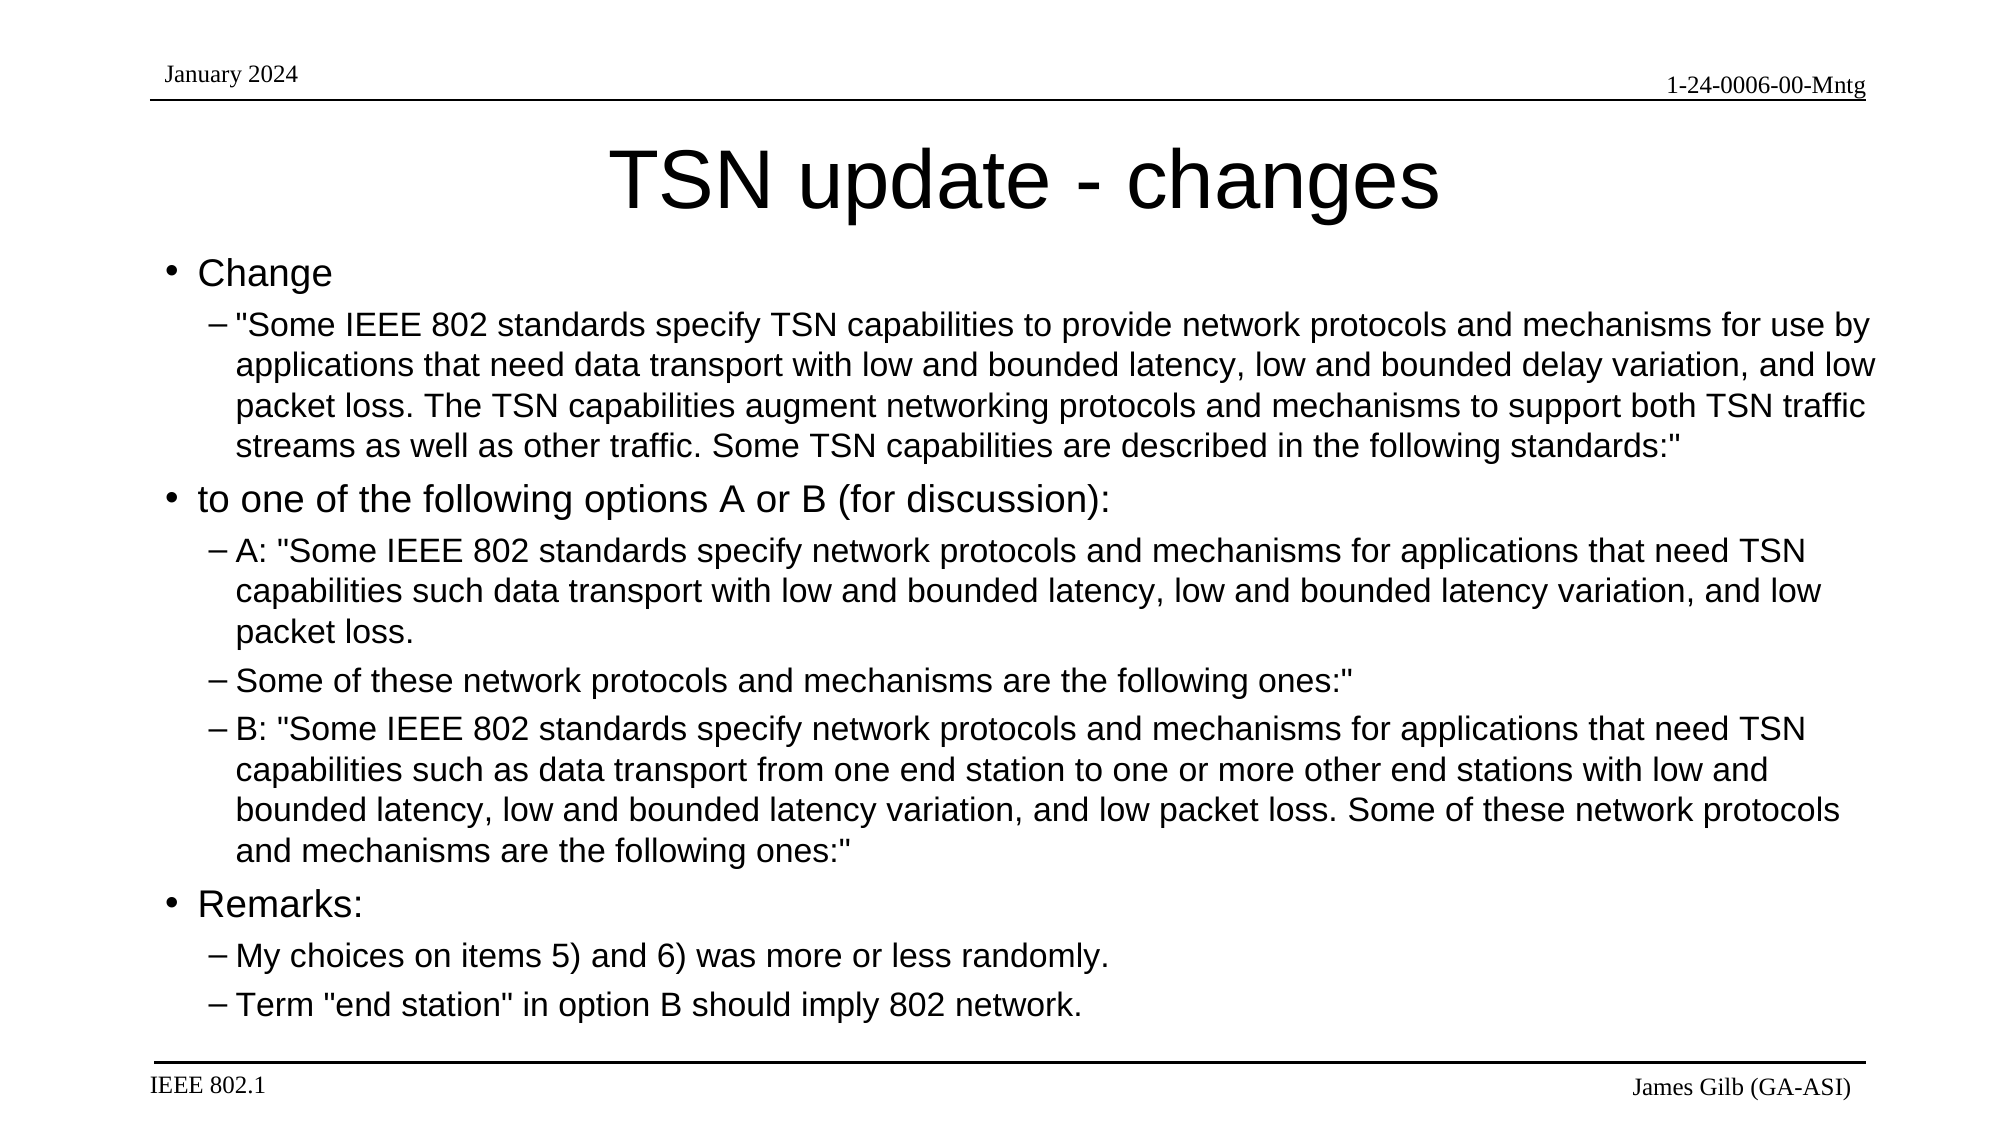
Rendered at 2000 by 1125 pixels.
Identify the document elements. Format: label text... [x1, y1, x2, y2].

list Change "Some IEEE 802 standards specify TSN capabilities to provide network protocols and mechanisms for use by applications that need data transport with low and bounded latency, low and bounded delay variation, and low packet loss. The TSN capabilities augment networking protocols and mechanisms to support both TSN traffic streams as well as other traffic. Some TSN capabilities are described in the following standards:" to one of the following options A or B (for discussion): A: "Some IEEE 802 standards specify network protocols and mechanisms for applications that need TSN capabilities such data transport with low and bounded latency, low and bounded latency variation, and low packet loss. Some of these network protocols and mechanisms are the following ones:" B: "Some IEEE 802 standards specify network protocols and mechanisms for applications that need TSN capabilities such as data transport from one end station to one or more other end stations with low and bounded latency, low and bounded latency variation, and low packet loss. Some of these network protocols and mechanisms are the following ones:" Remarks: My choices on items 5) and 6) was more or less randomly. Term "end station" in option B should imply 802 network. [149, 239, 1900, 1051]
title TSN update - changes [149, 112, 1900, 238]
